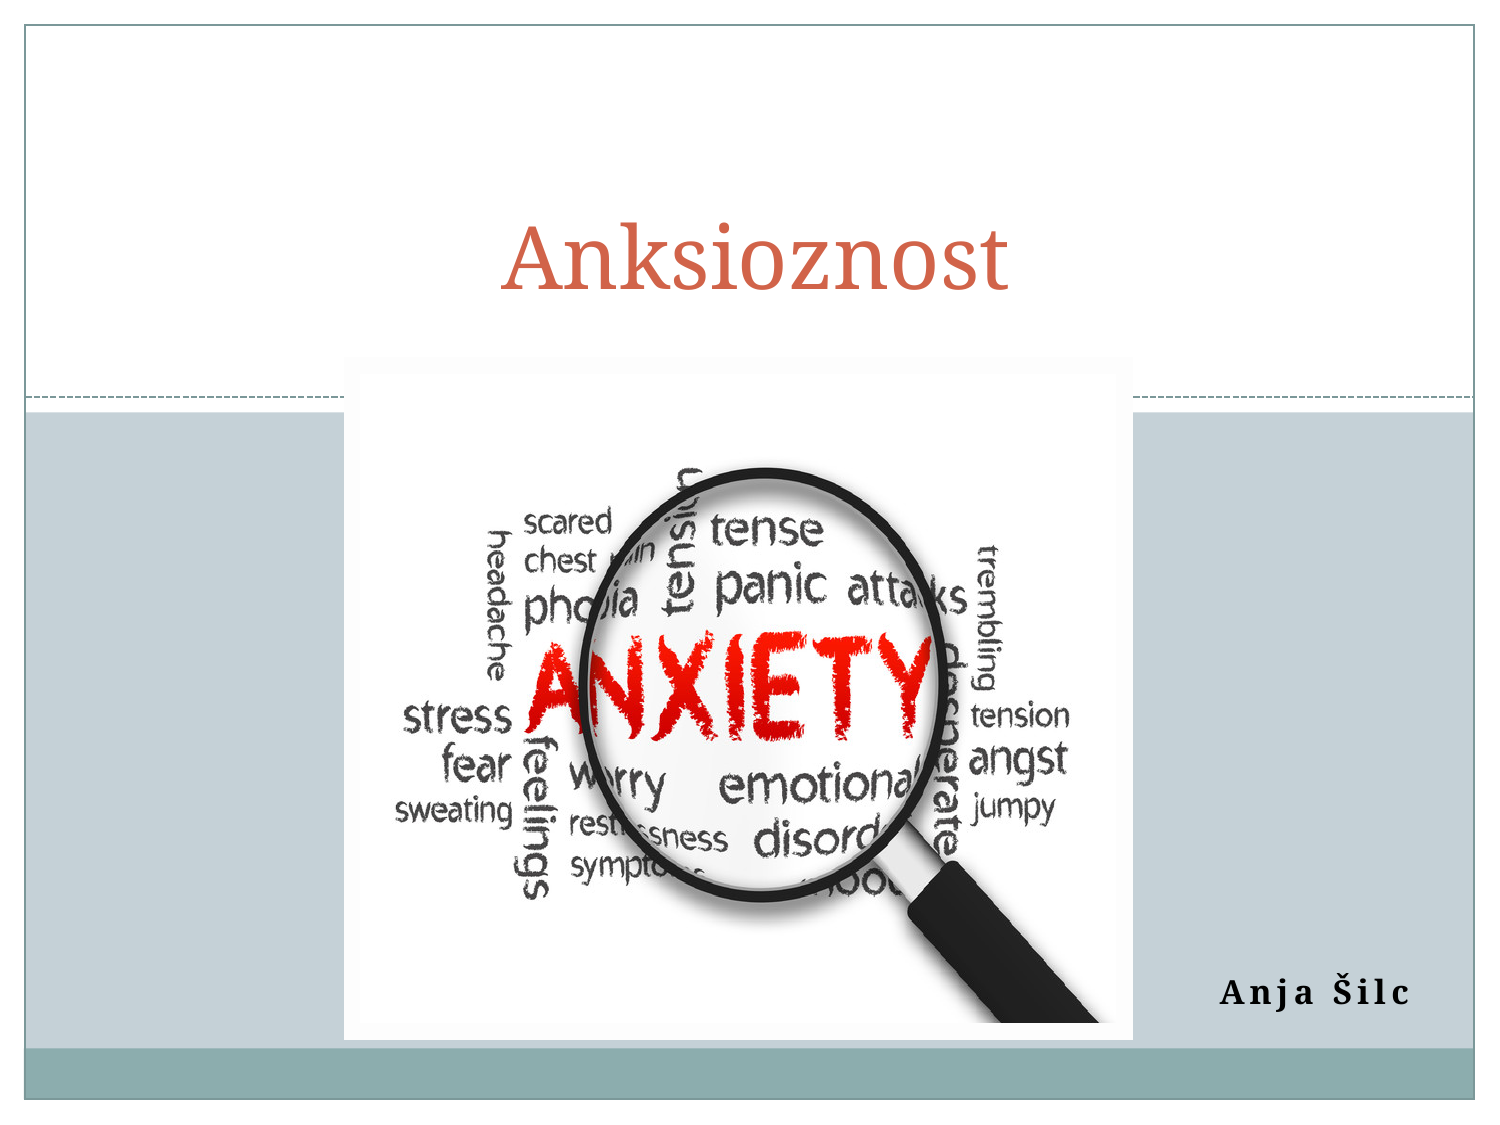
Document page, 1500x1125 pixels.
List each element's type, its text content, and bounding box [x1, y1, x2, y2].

title Anksioznost [112, 62, 1400, 315]
subtitle Anja Šilc [1128, 964, 1500, 1061]
picture [360, 373, 1117, 1024]
